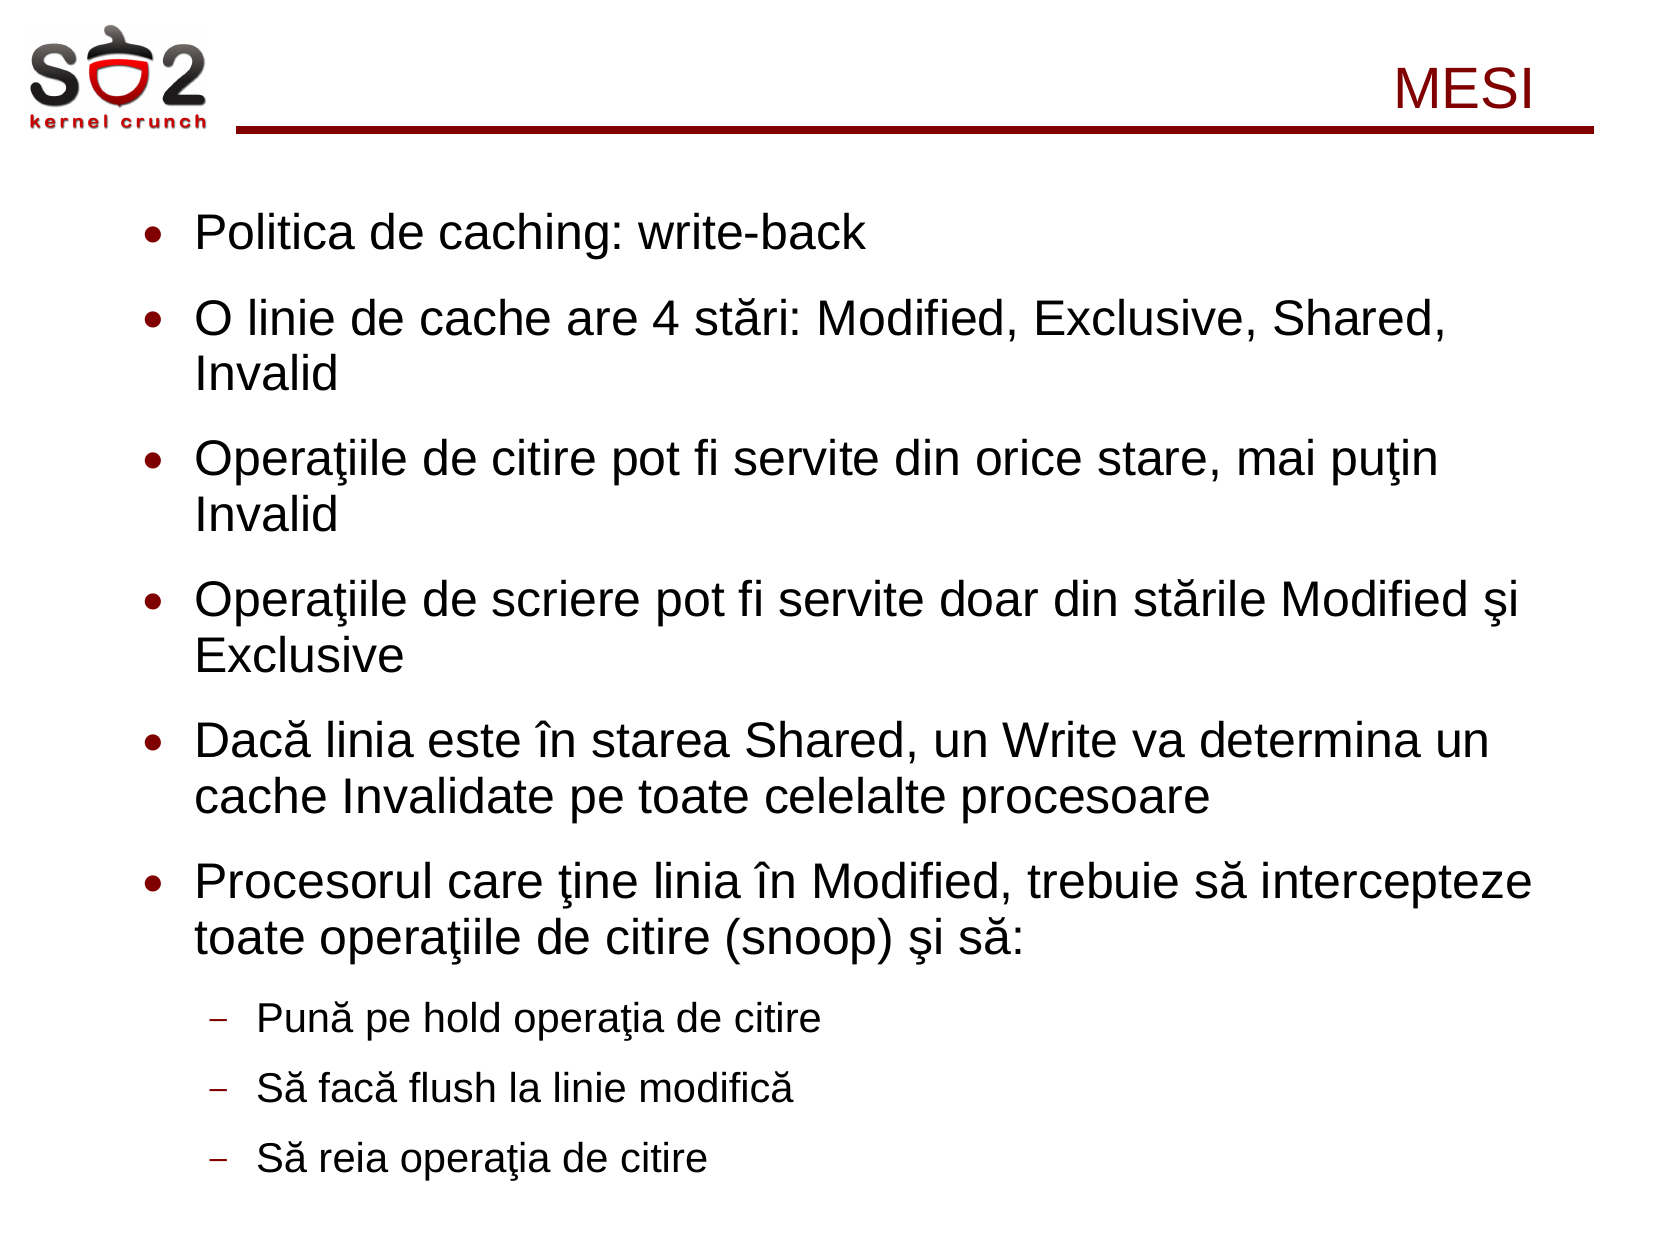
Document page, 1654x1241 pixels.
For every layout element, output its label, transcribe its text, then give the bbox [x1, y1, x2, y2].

picture [29, 23, 123, 130]
title MESI [123, 0, 1536, 178]
list Politica de caching: write-back O linie de cache are 4 stări: Modified, Exclusive, Shared, Invalid Operaţiile de citire pot fi servite din orice stare, mai puţin Invalid Operaţiile de scriere pot fi servite doar din stările Modified şi Exclusive Dacă linia este în starea Shared, un Write va determina un cache Invalidate pe toate celelalte procesoare Procesorul care ţine linia în Modified, trebuie să intercepteze toate operaţiile de citire (snoop) şi să: Pună pe hold operaţia de citire Să facă flush la linie modifică Să reia operaţia de citire [124, 204, 1537, 1182]
